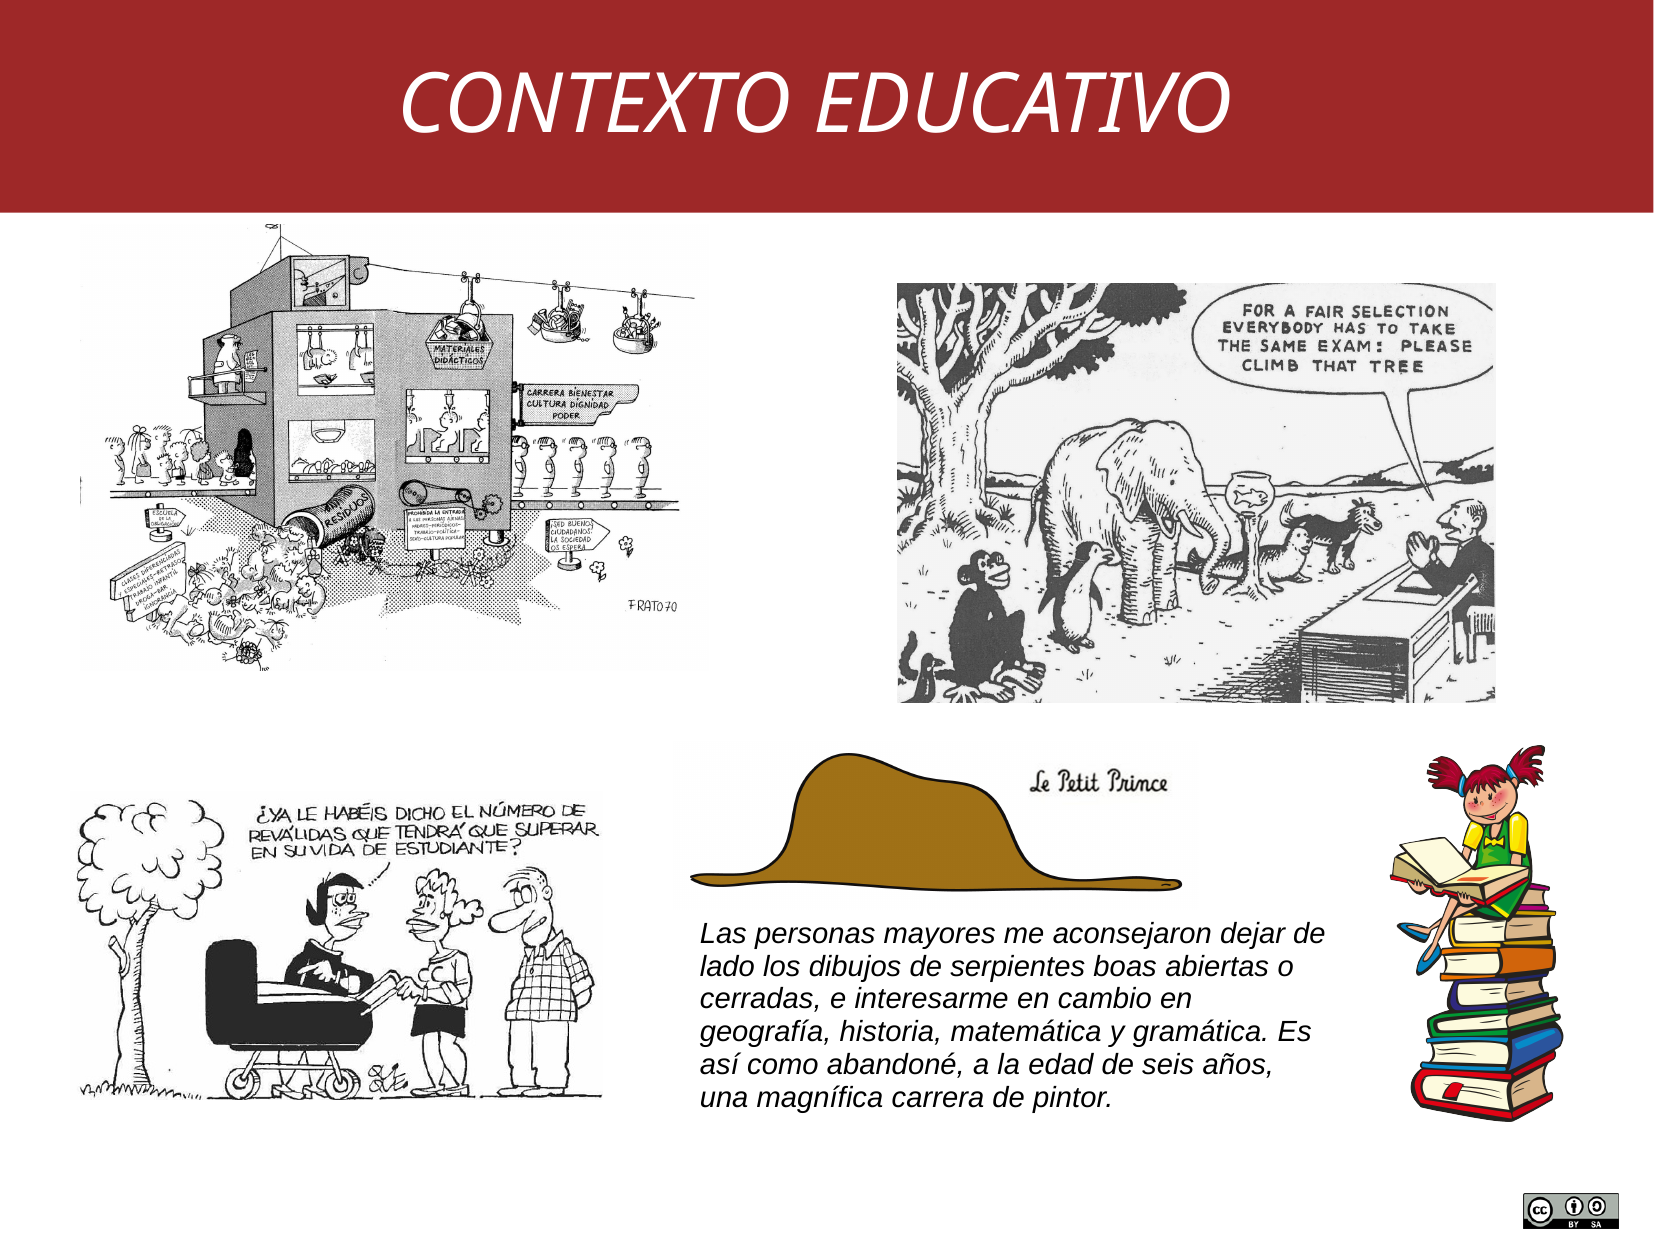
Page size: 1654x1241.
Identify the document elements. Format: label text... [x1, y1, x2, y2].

picture [70, 791, 603, 1100]
picture [673, 741, 1199, 910]
picture [1382, 745, 1571, 1123]
picture [897, 283, 1496, 703]
picture [80, 224, 709, 672]
text_box CONTEXTO EDUCATIVO [0, 0, 1654, 213]
picture [1523, 1193, 1619, 1229]
text_box Las personas mayores me aconsejaron dejar de lado los dibujos de serpientes boas abiertas o cerradas, e interesarme en cambio en geografía, historia, matemática y gramática. Es así como abandoné, a la edad de seis años, una magnífica carrera de pintor. [685, 909, 1347, 1177]
